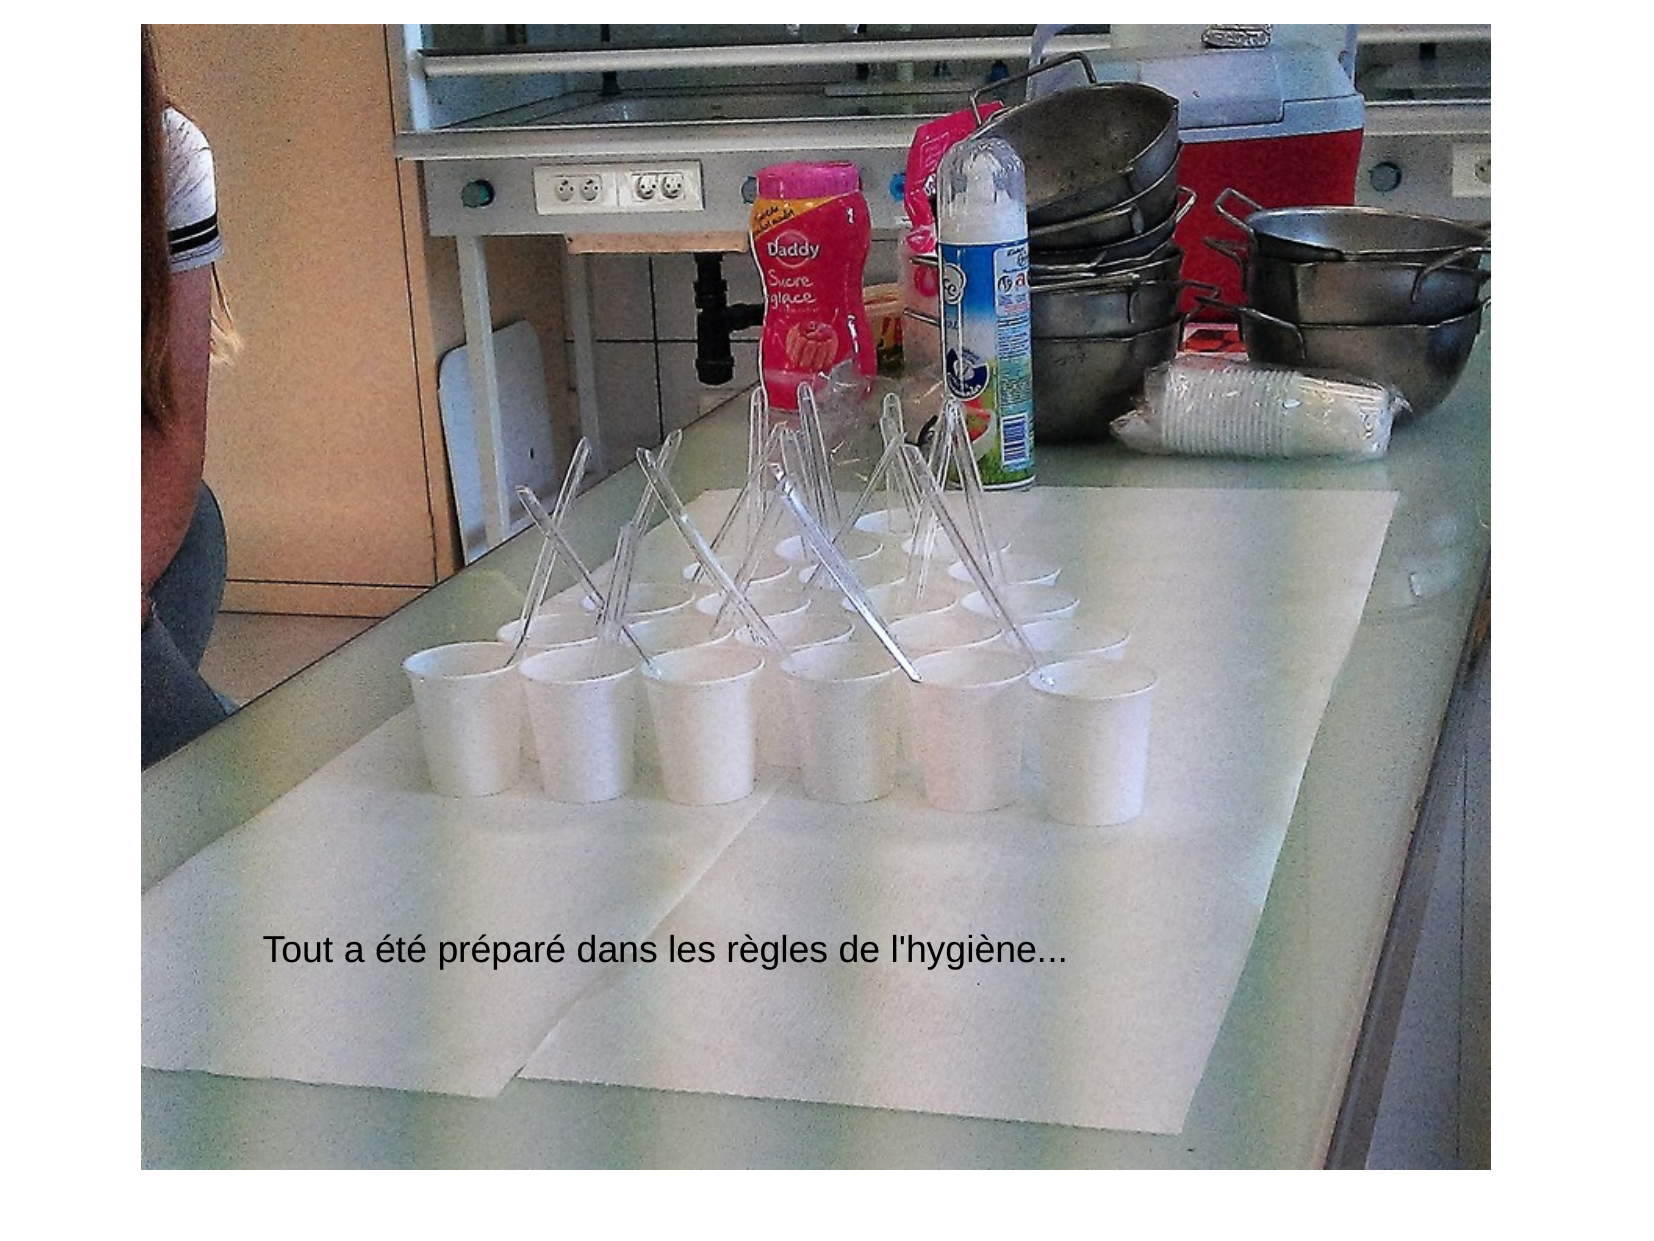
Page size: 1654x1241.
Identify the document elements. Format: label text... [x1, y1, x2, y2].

text_box Tout a été préparé dans les règles de l'hygiène... [248, 921, 1371, 979]
picture [141, 24, 1491, 1170]
